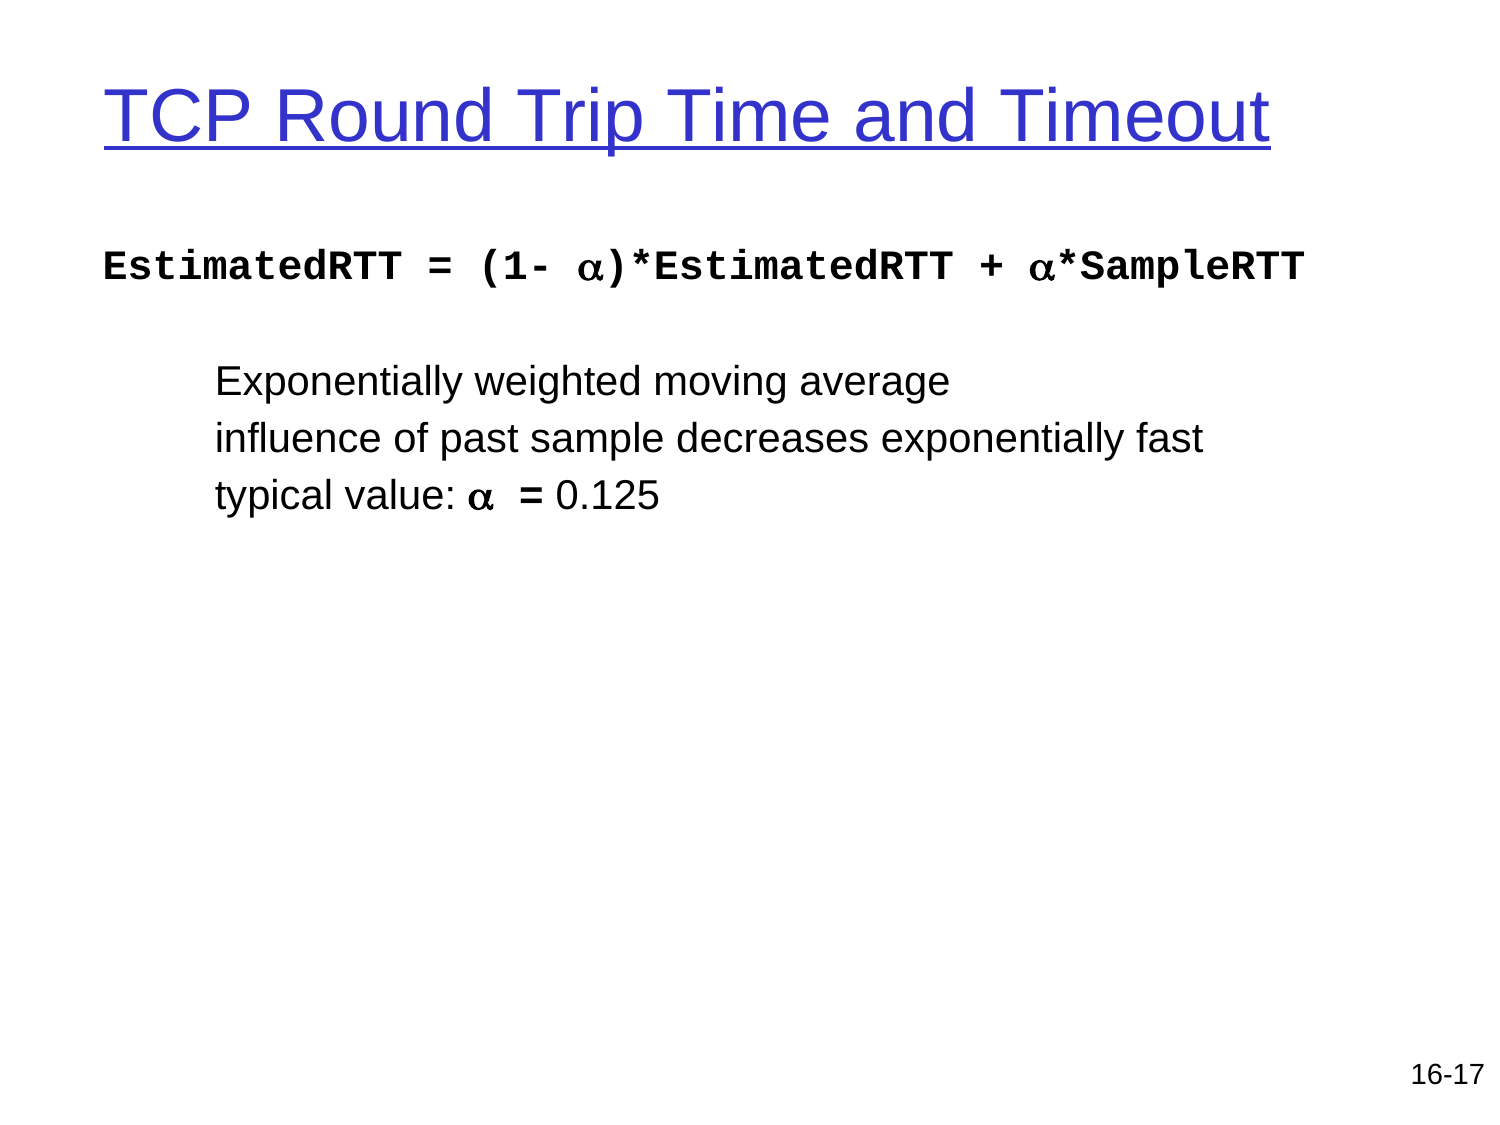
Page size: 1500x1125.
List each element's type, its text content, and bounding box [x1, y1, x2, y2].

text_box EstimatedRTT = (1- )*EstimatedRTT + *SampleRTT [87, 237, 1321, 301]
title TCP Round Trip Time and Timeout [89, 21, 1365, 210]
text_box Exponentially weighted moving average influence of past sample decreases exponentially fast typical value:  = 0.125 [200, 349, 1360, 558]
